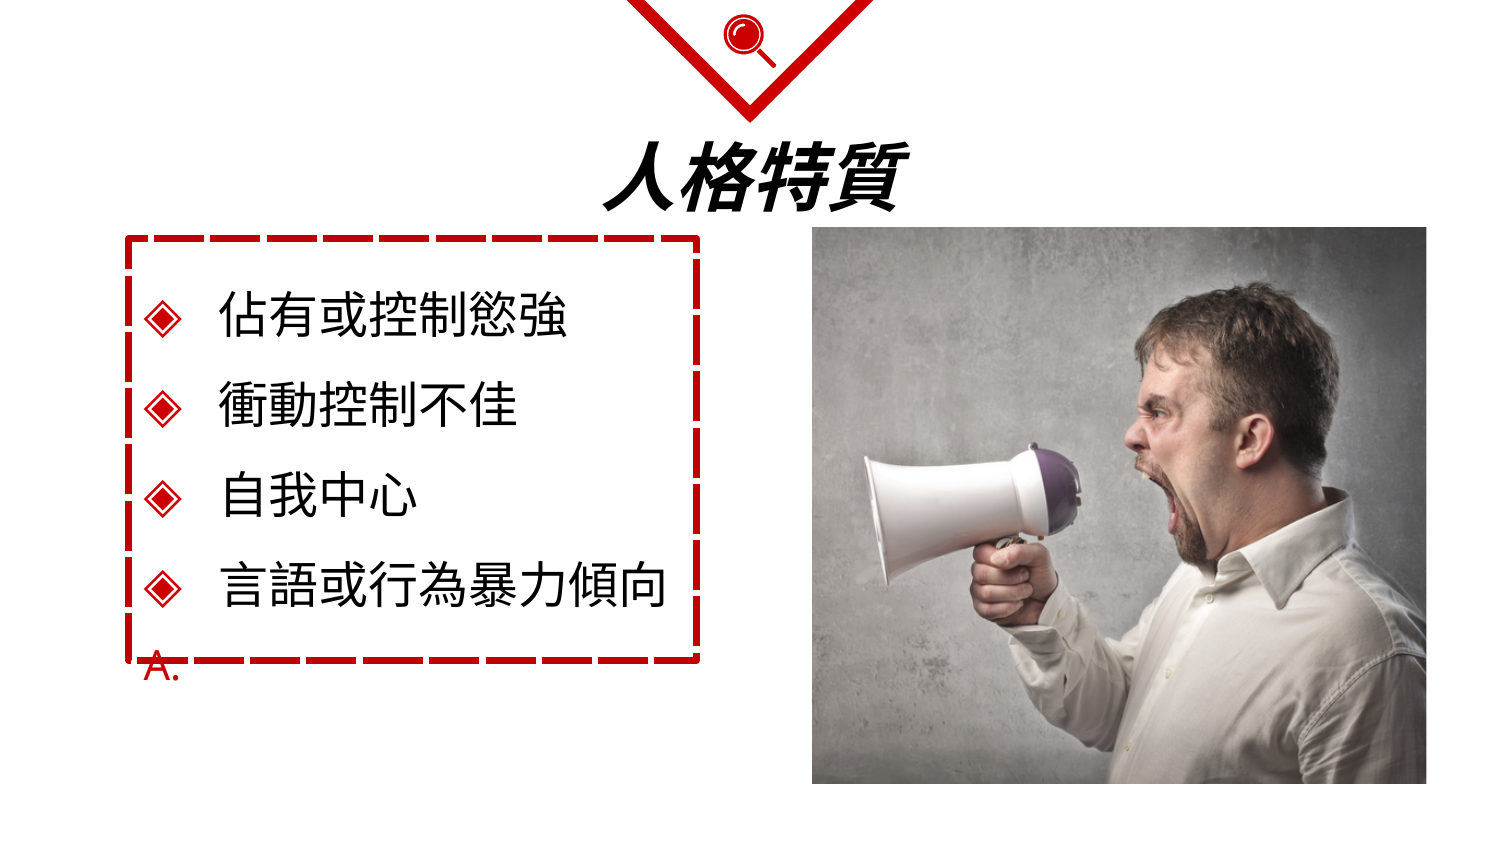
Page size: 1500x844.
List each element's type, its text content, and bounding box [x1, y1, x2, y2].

text_box [723, 14, 777, 68]
list 佔有或控制慾強 衝動控制不佳 自我中心 言語或行為暴力傾向 [128, 238, 697, 661]
title 人格特質 [169, 115, 1331, 205]
picture [812, 227, 1427, 784]
